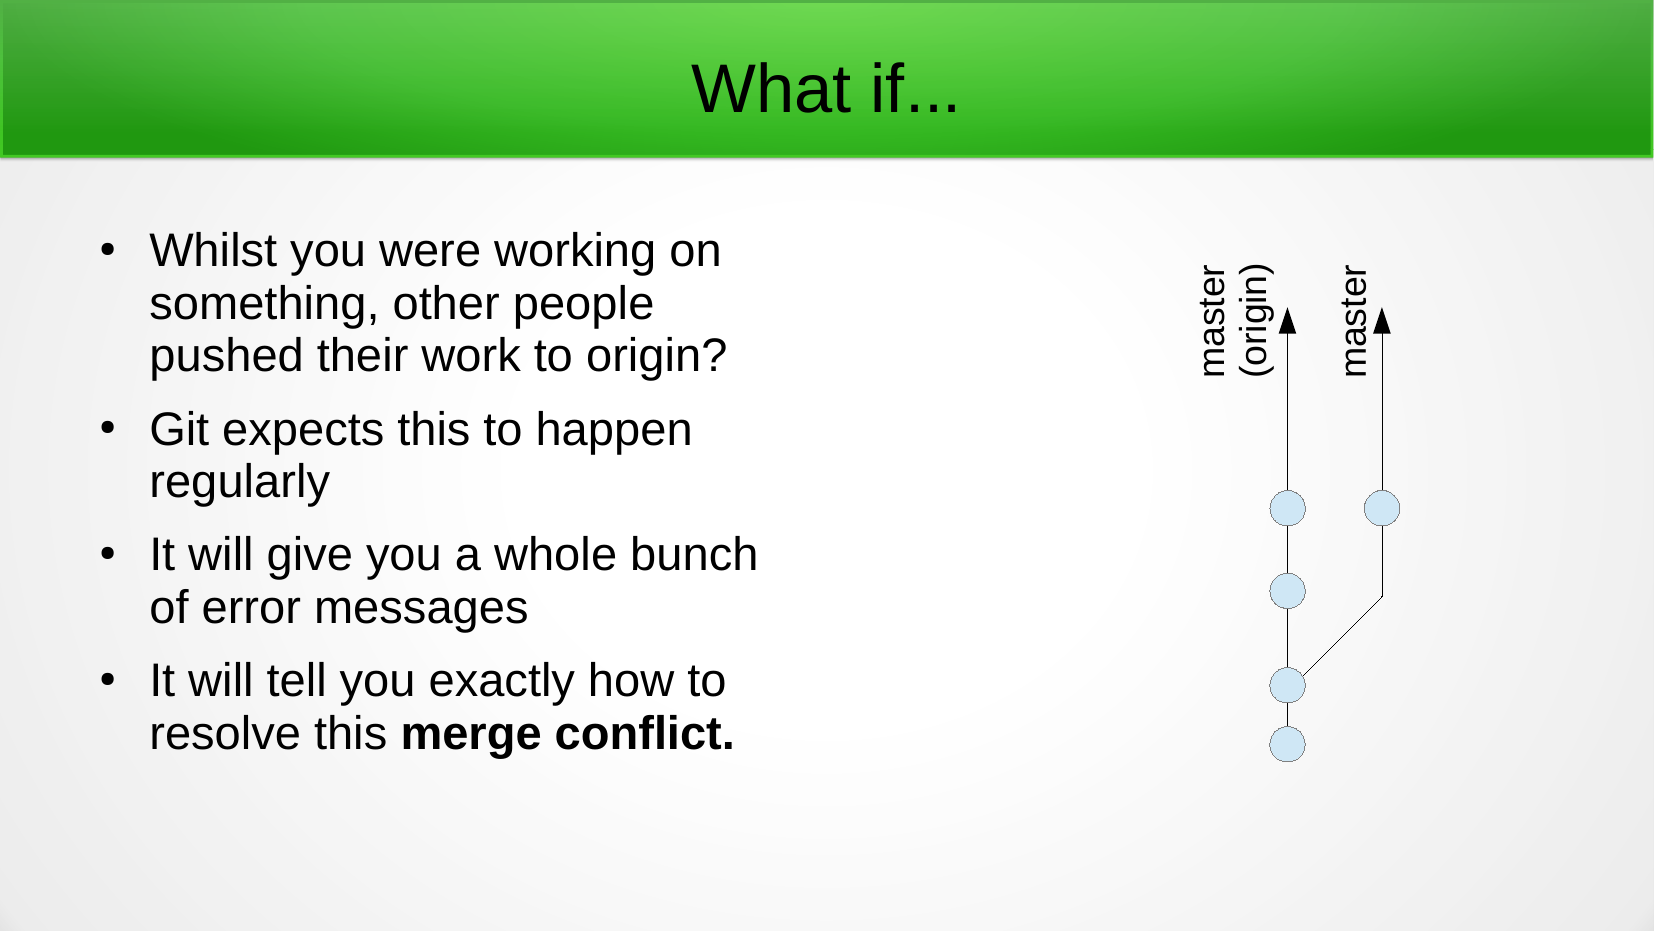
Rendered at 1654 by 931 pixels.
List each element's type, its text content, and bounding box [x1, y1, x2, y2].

text_box master [1324, 204, 1382, 394]
list Whilst you were working on something, other people pushed their work to origin? Git expects this to happen regularly It will give you a whole bunch of error messages It will tell you exactly how to resolve this merge conflict. [82, 224, 809, 764]
text_box [1269, 667, 1306, 703]
text_box [1269, 573, 1306, 609]
text_box [1269, 726, 1306, 762]
text_box [1269, 490, 1306, 526]
text_box [1364, 490, 1400, 526]
title What if... [82, 35, 1571, 142]
text_box master (origin) [1182, 204, 1282, 394]
